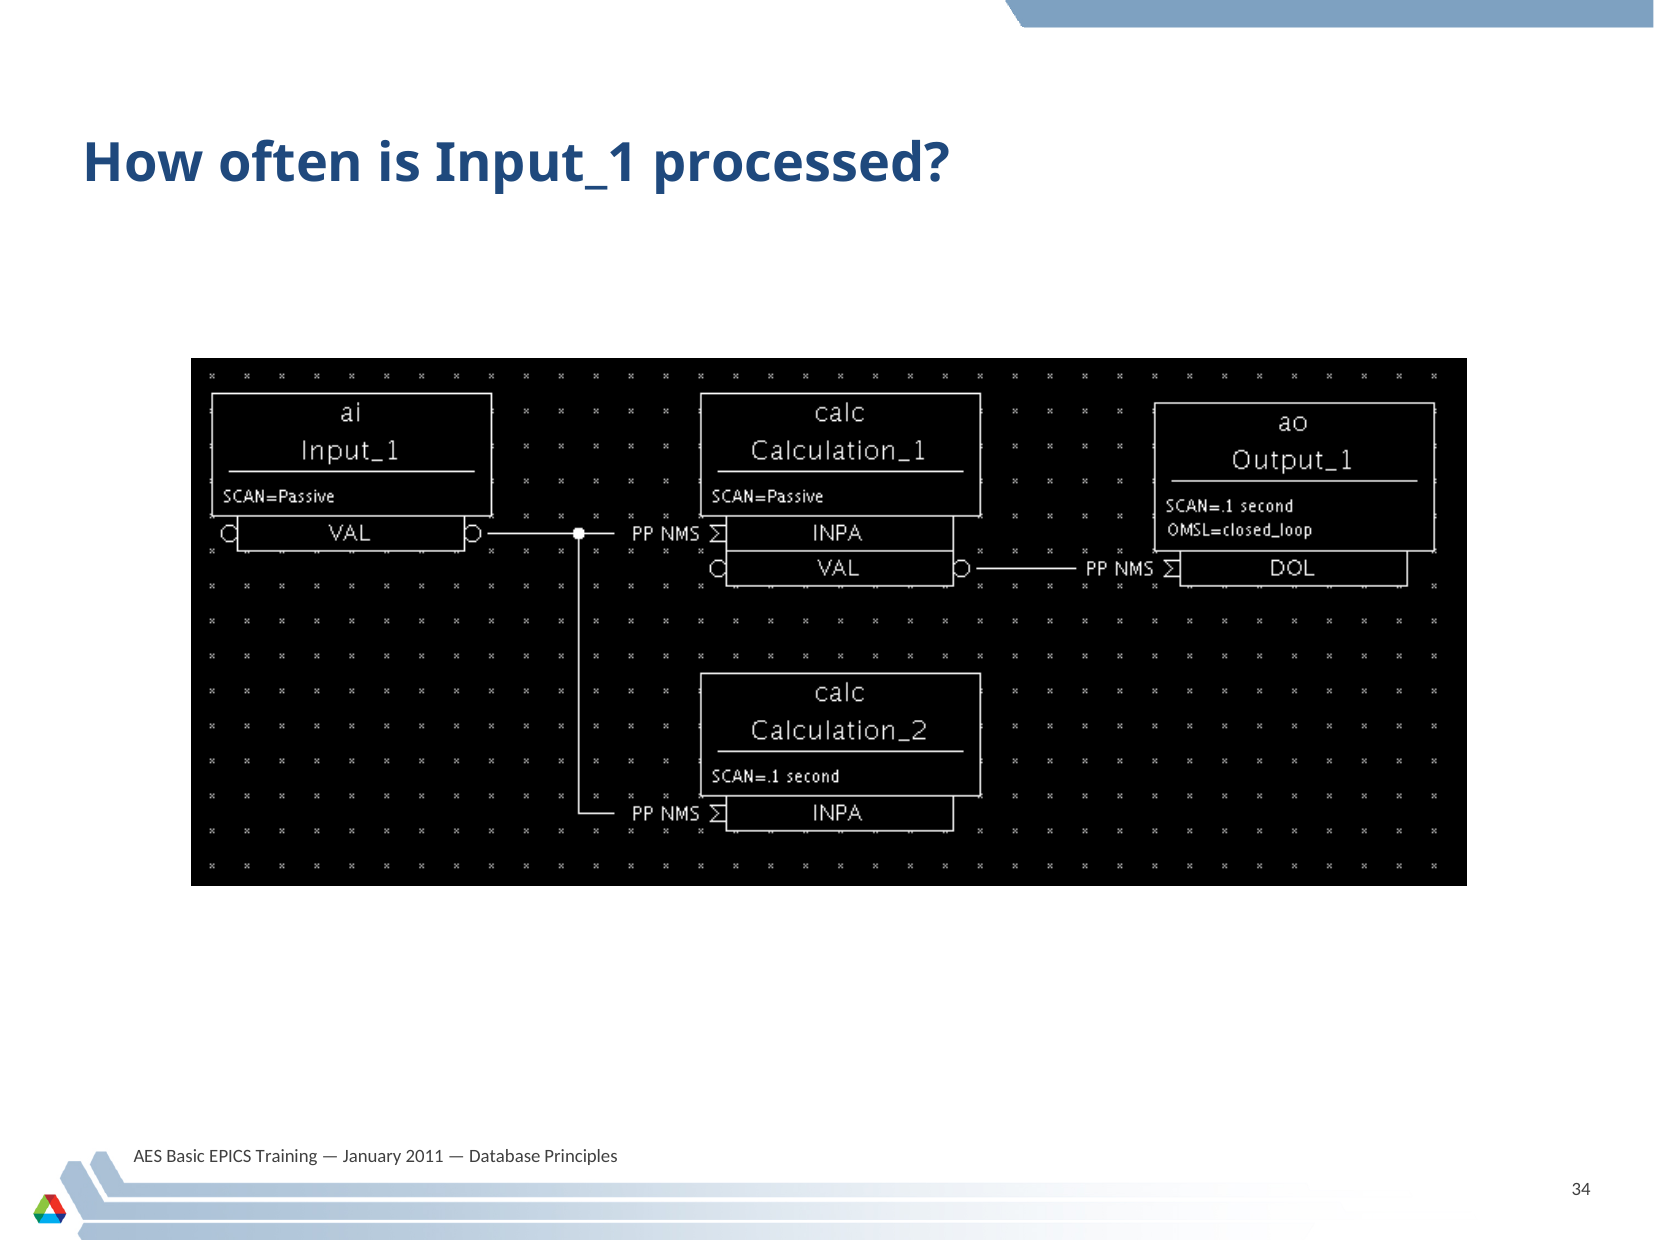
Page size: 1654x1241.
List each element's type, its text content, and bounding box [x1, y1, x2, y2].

picture [191, 358, 1467, 886]
title How often is Input_1 processed? [82, 128, 1571, 192]
picture [0, 0, 1654, 29]
picture [0, 1143, 1654, 1240]
